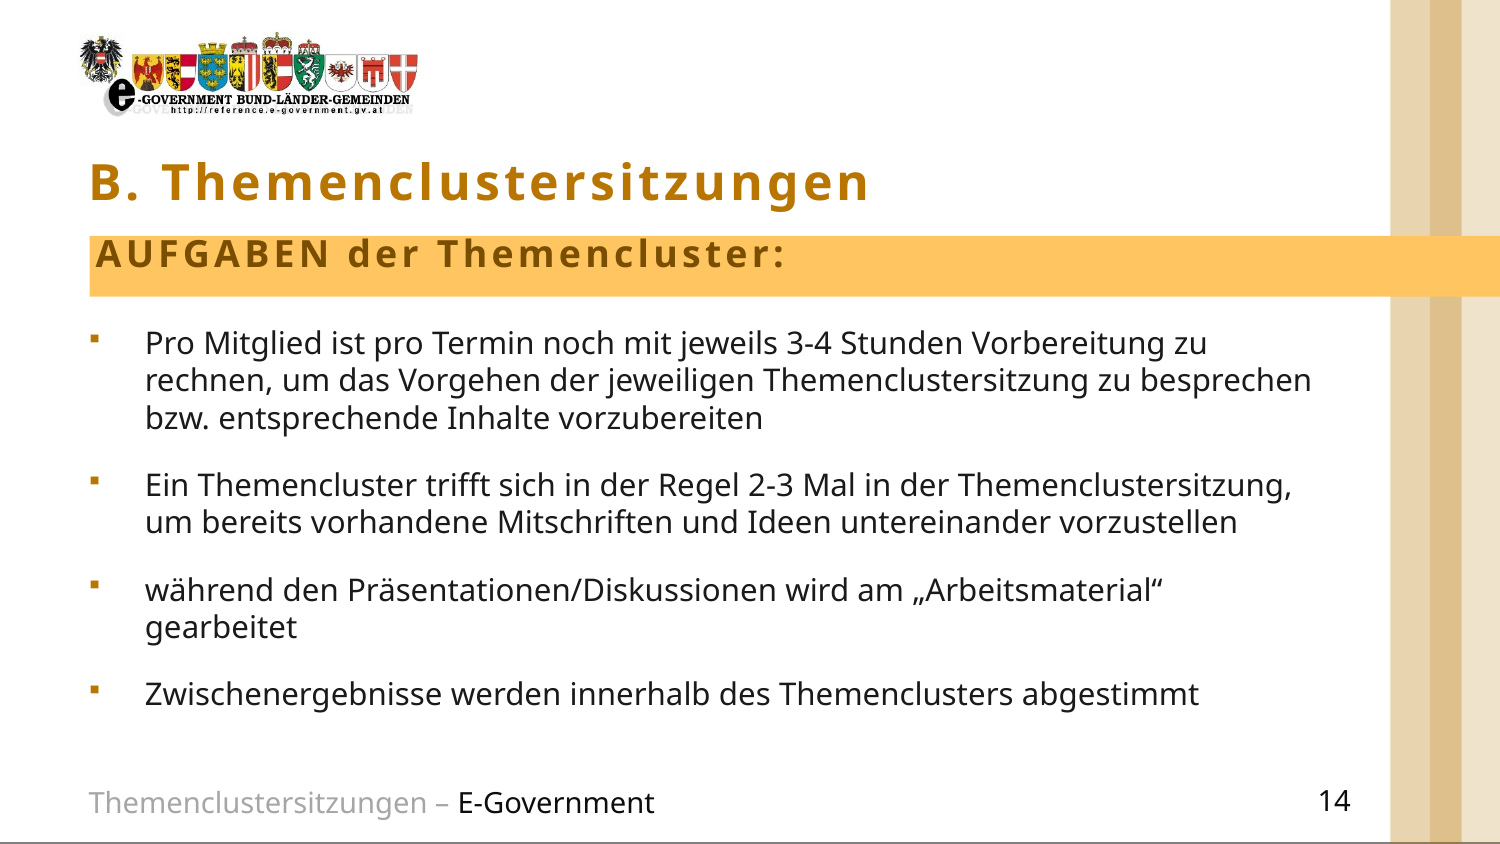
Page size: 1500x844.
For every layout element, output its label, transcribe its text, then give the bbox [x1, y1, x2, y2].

slide_number <number> [1217, 785, 1351, 819]
text_box [89, 253, 95, 297]
footer Themenclustersitzungen – E-Government [88, 785, 1217, 819]
title AUFGABEN der Themencluster: [95, 230, 1273, 333]
picture [0, 0, 1390, 842]
text_box [1273, 235, 1500, 297]
list Pro Mitglied ist pro Termin noch mit jeweils 3-4 Stunden Vorbereitung zu rechnen, um das Vorgehen der jeweiligen Themenclustersitzung zu besprechen bzw. entsprechende Inhalte vorzubereiten Ein Themencluster trifft sich in der Regel 2-3 Mal in der Themenclustersitzung, um bereits vorhandene Mitschriften und Ideen untereinander vorzustellen während den Präsentationen/Diskussionen wird am „Arbeitsmaterial“ gearbeitet Zwischenergebnisse werden innerhalb des Themenclusters abgestimmt [88, 323, 1316, 785]
text_box B. Themenclustersitzungen [88, 150, 1398, 253]
